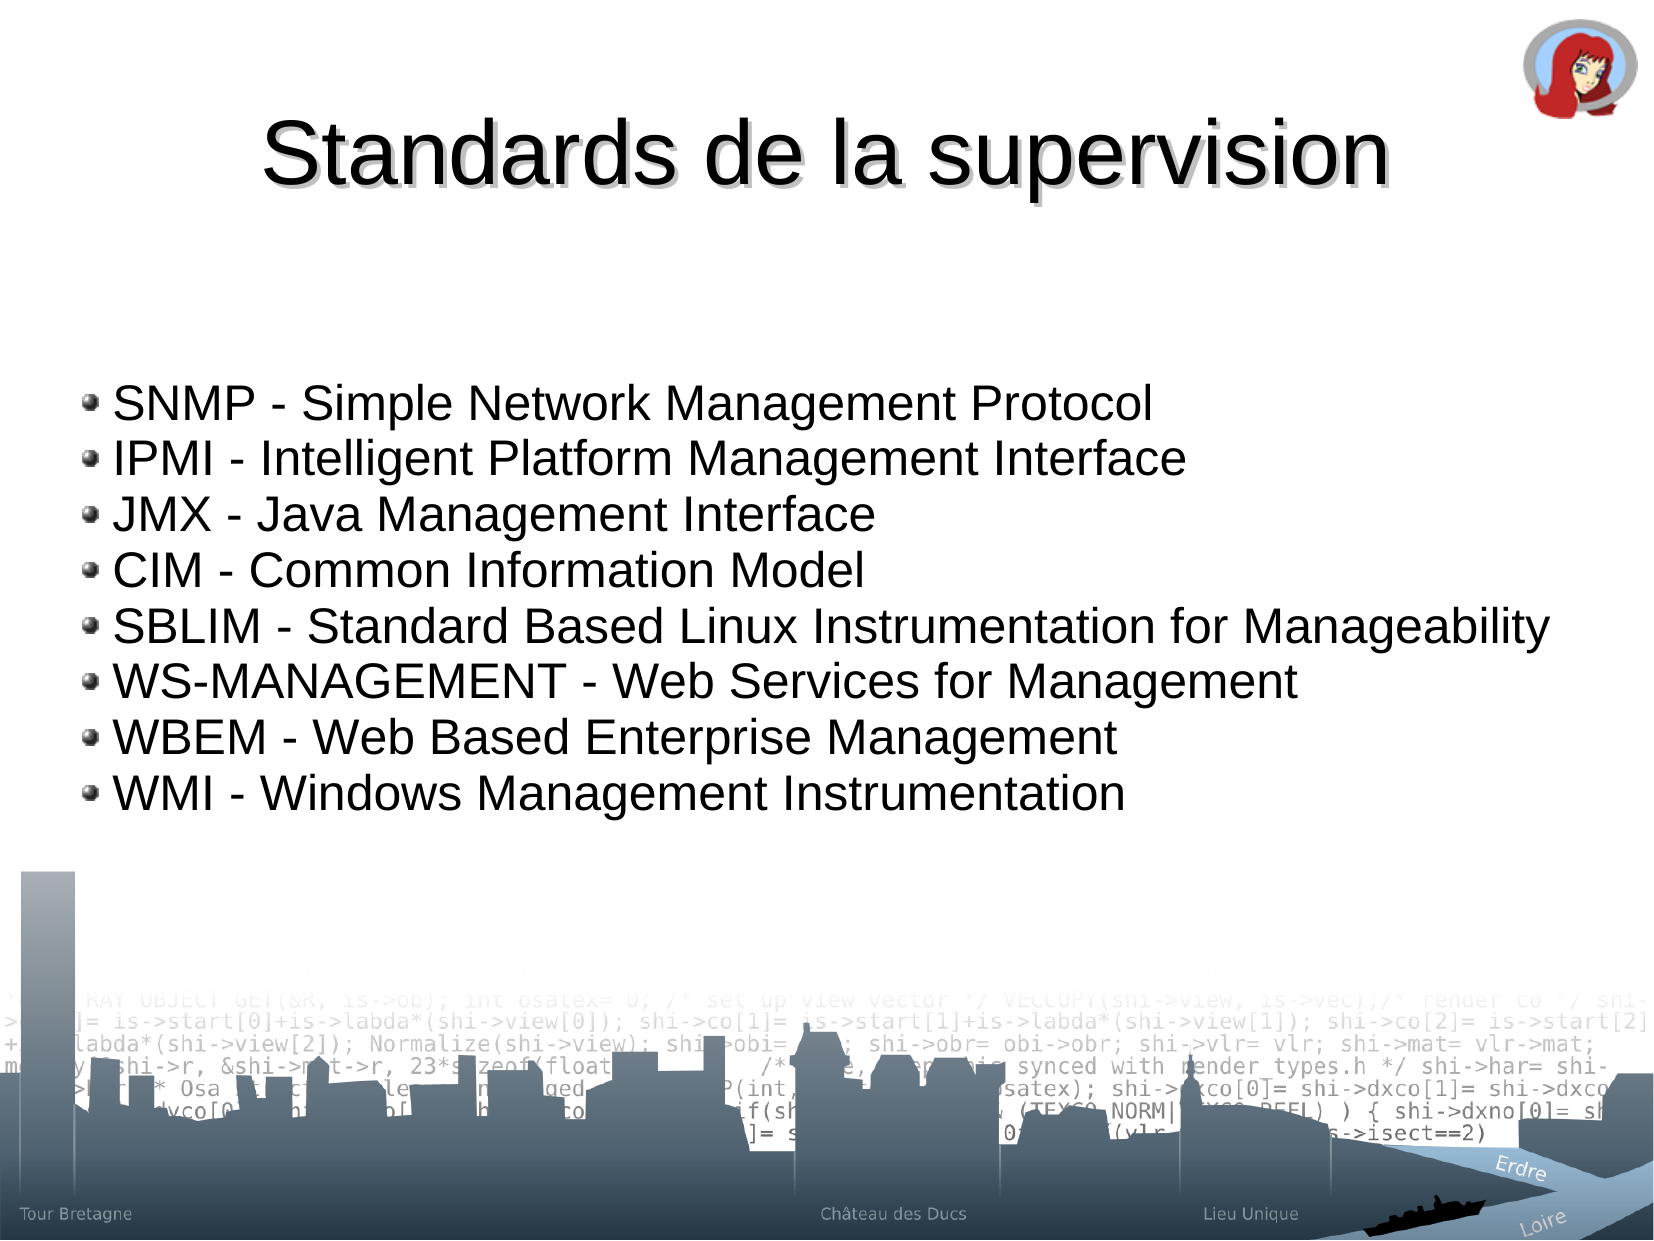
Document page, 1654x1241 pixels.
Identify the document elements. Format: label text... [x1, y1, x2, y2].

subtitle SNMP - Simple Network Management Protocol IPMI - Intelligent Platform Management Interface JMX - Java Management Interface CIM - Common Information Model SBLIM - Standard Based Linux Instrumentation for Manageability WS-MANAGEMENT - Web Services for Management WBEM - Web Based Enterprise Management WMI - Windows Management Instrumentation [82, 253, 1571, 942]
picture [0, 804, 1654, 1241]
picture [1523, 19, 1638, 119]
title Standards de la supervision [82, 56, 1571, 250]
